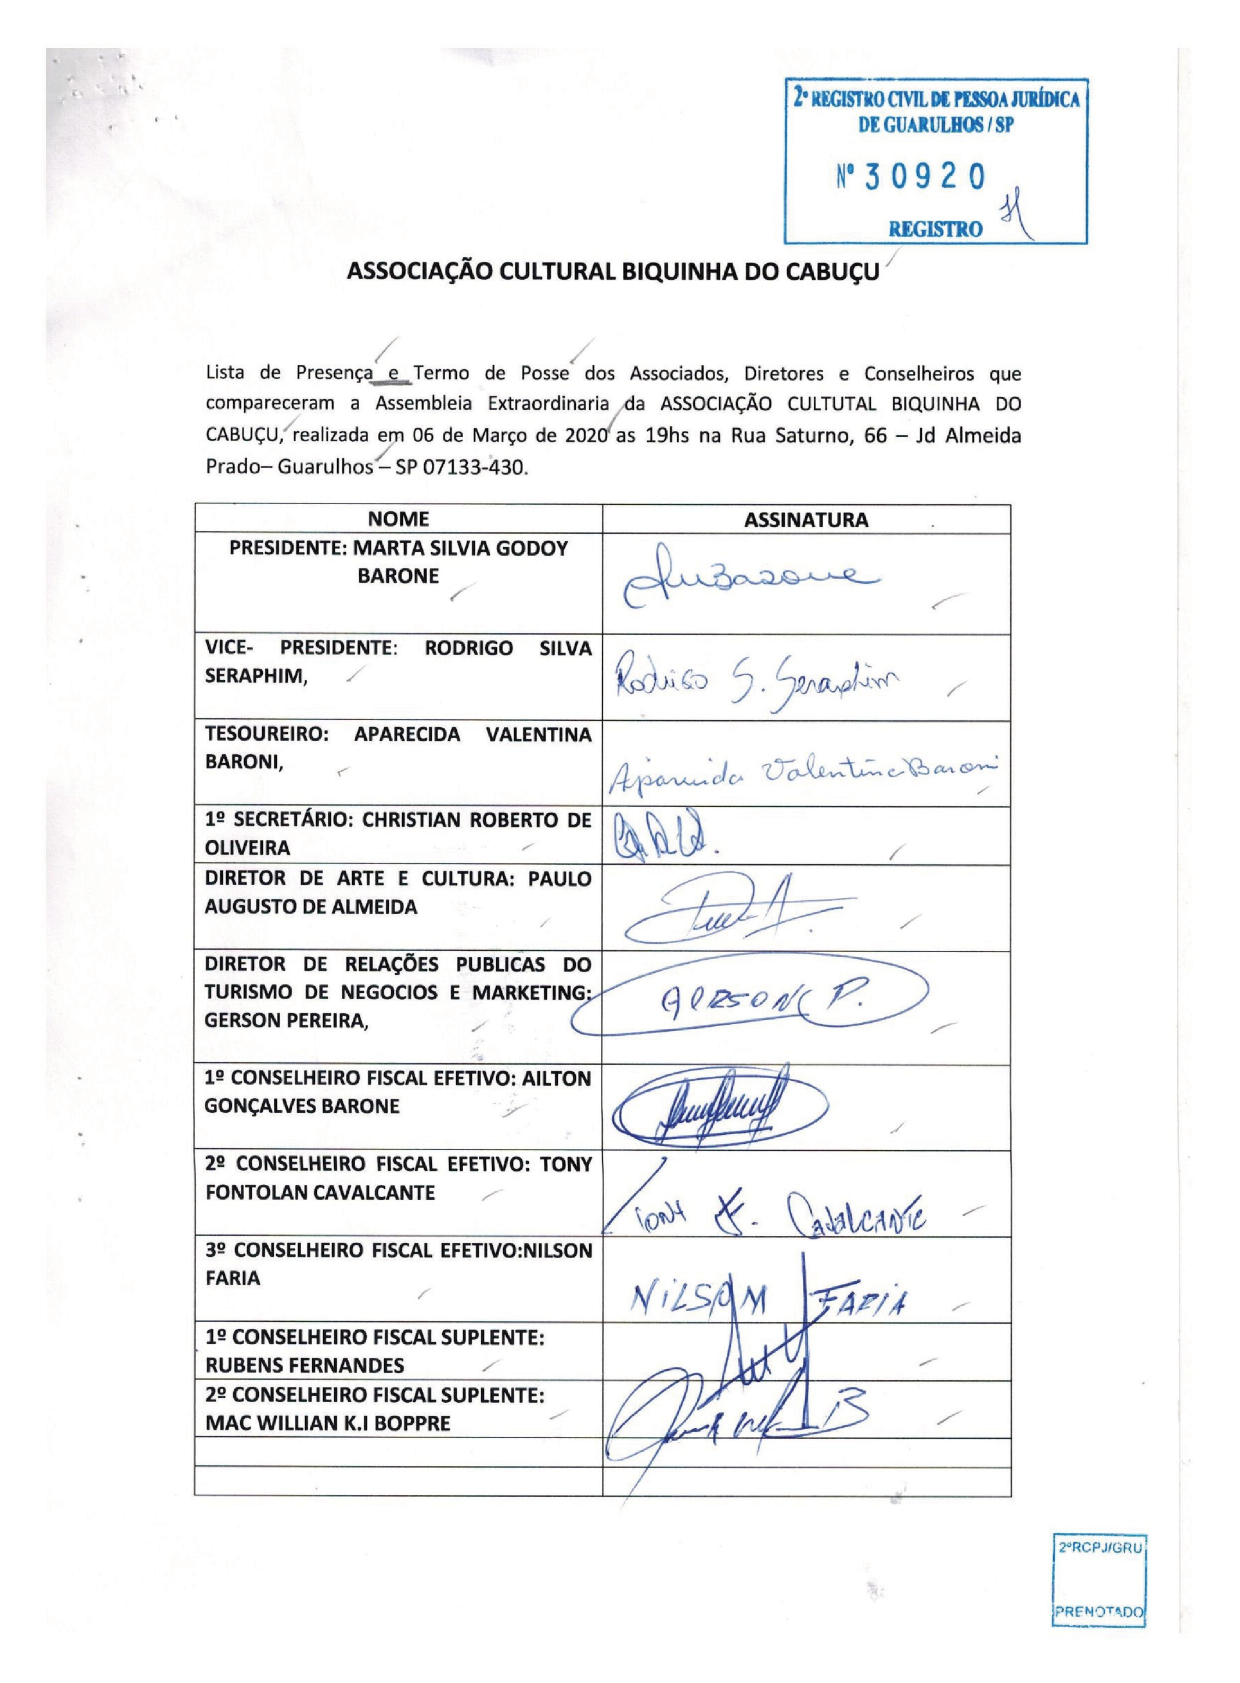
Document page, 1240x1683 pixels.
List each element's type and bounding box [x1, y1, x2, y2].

text_box [0, 0, 1238, 1681]
